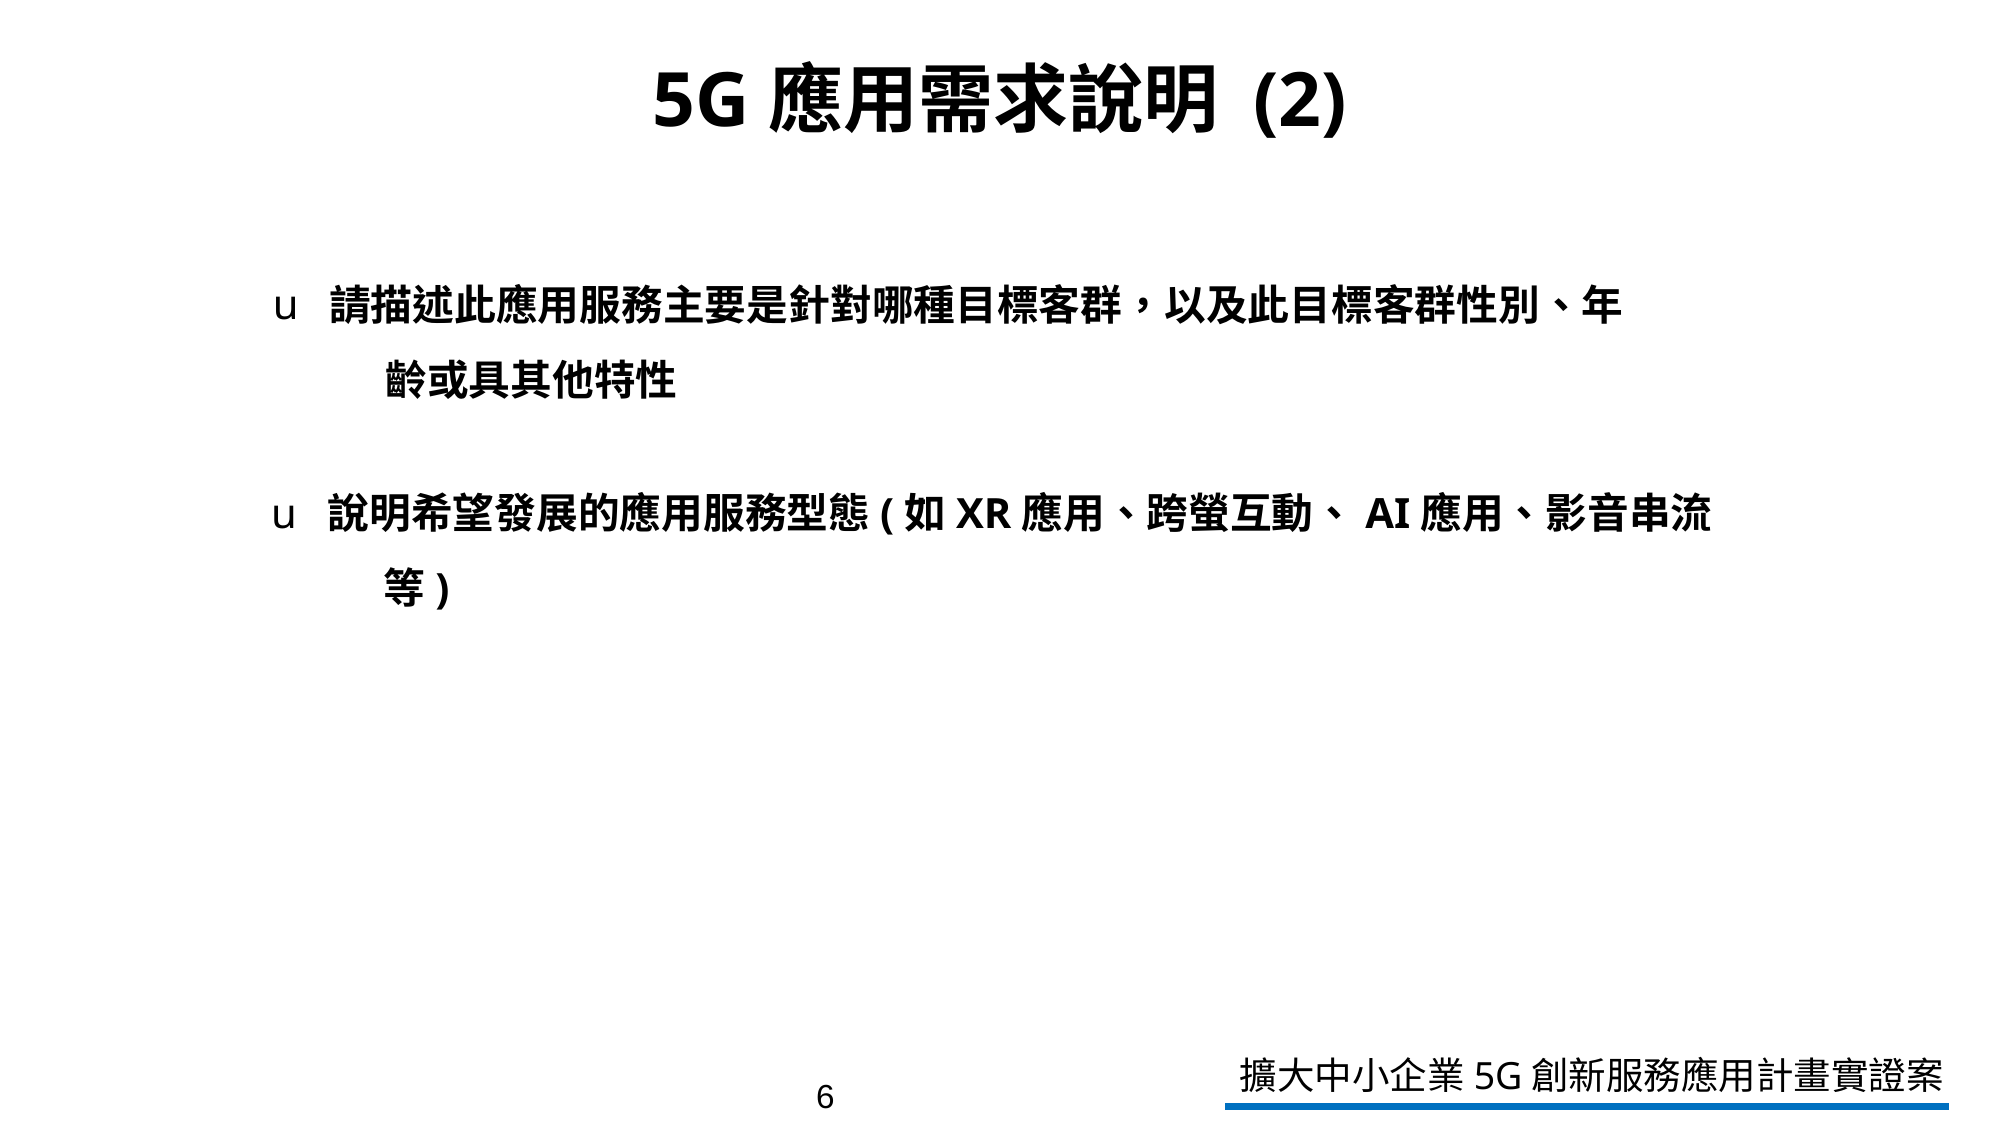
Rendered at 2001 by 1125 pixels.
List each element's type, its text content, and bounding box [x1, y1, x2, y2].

title 5G應用需求說明 (2) [137, 43, 1863, 162]
text_box 說明希望發展的應用服務型態(如XR應用、跨螢互動、AI應用、影音串流等) [256, 455, 1753, 620]
text_box 請描述此應用服務主要是針對哪種目標客群，以及此目標客群性別、年齡或具其他特性 [258, 246, 1670, 411]
text_box 5 [800, 1065, 1037, 1125]
